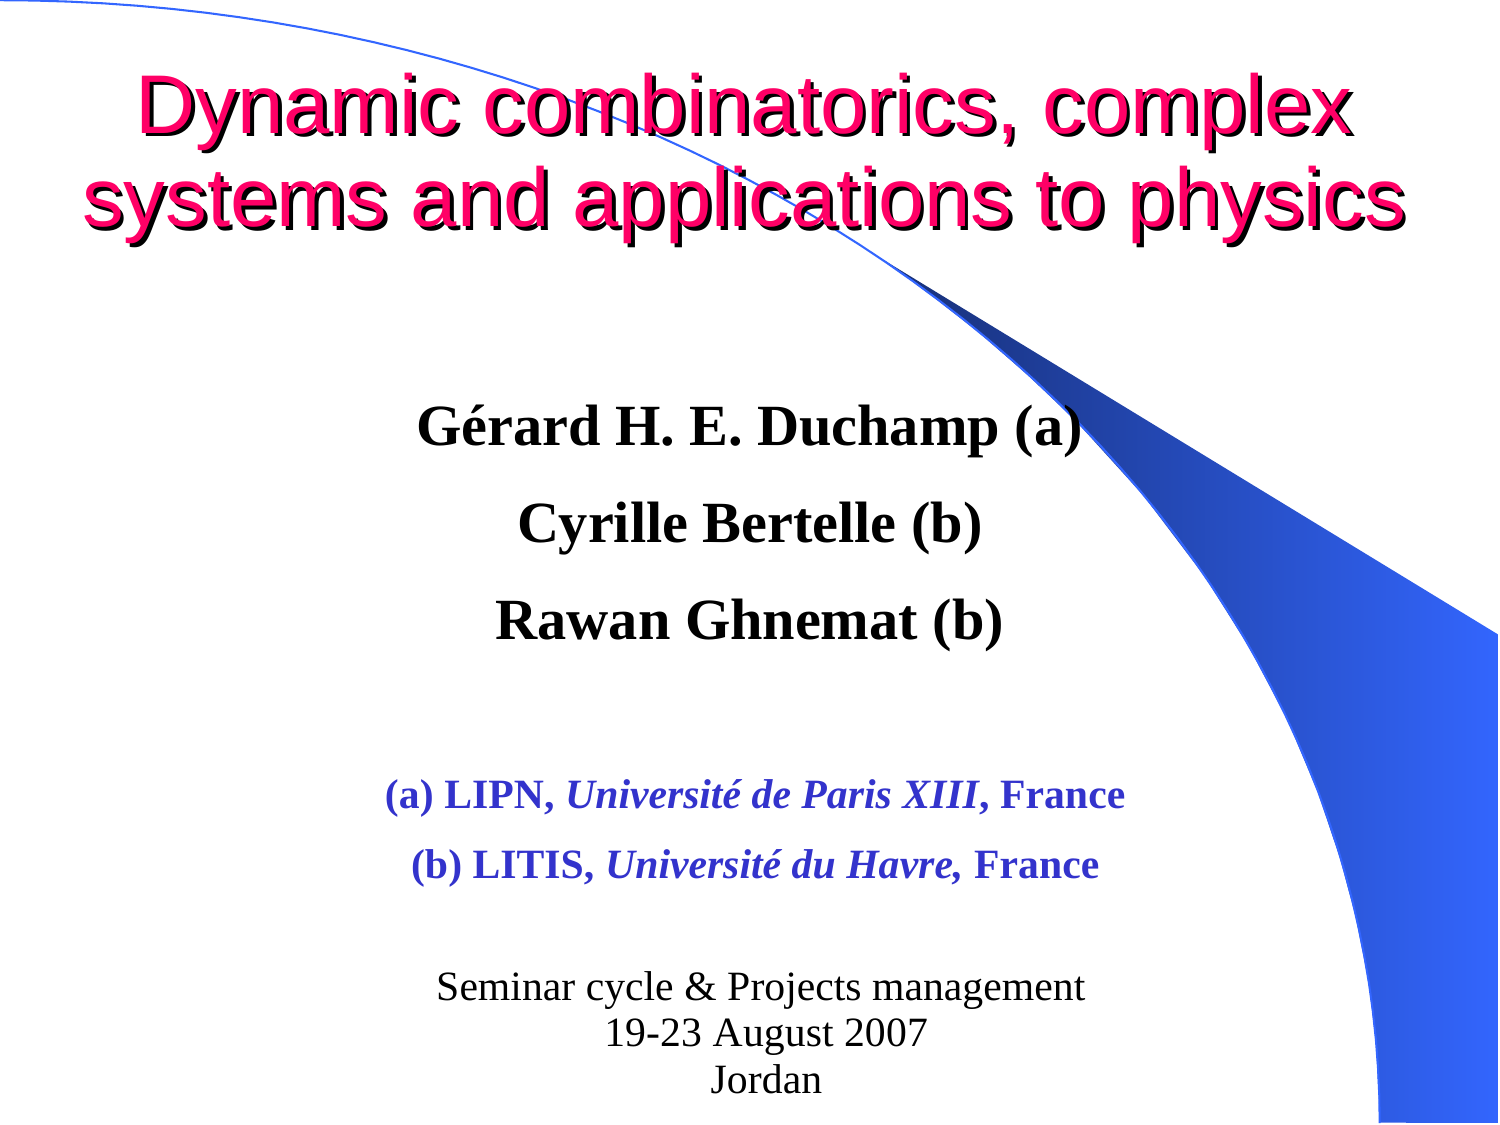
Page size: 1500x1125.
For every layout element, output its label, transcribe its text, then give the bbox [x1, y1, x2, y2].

text_box Seminar cycle & Projects management 19-23 August 2007 Jordan [124, 955, 1409, 1112]
text_box Gérard H. E. Duchamp (a) Cyrille Bertelle (b) Rawan Ghnemat (b) (a) LIPN, Université de Paris XIII, France (b) LITIS, Université du Havre, France [12, 256, 1488, 895]
title Dynamic combinatorics, complex systems and applications to physics [25, 32, 1464, 256]
